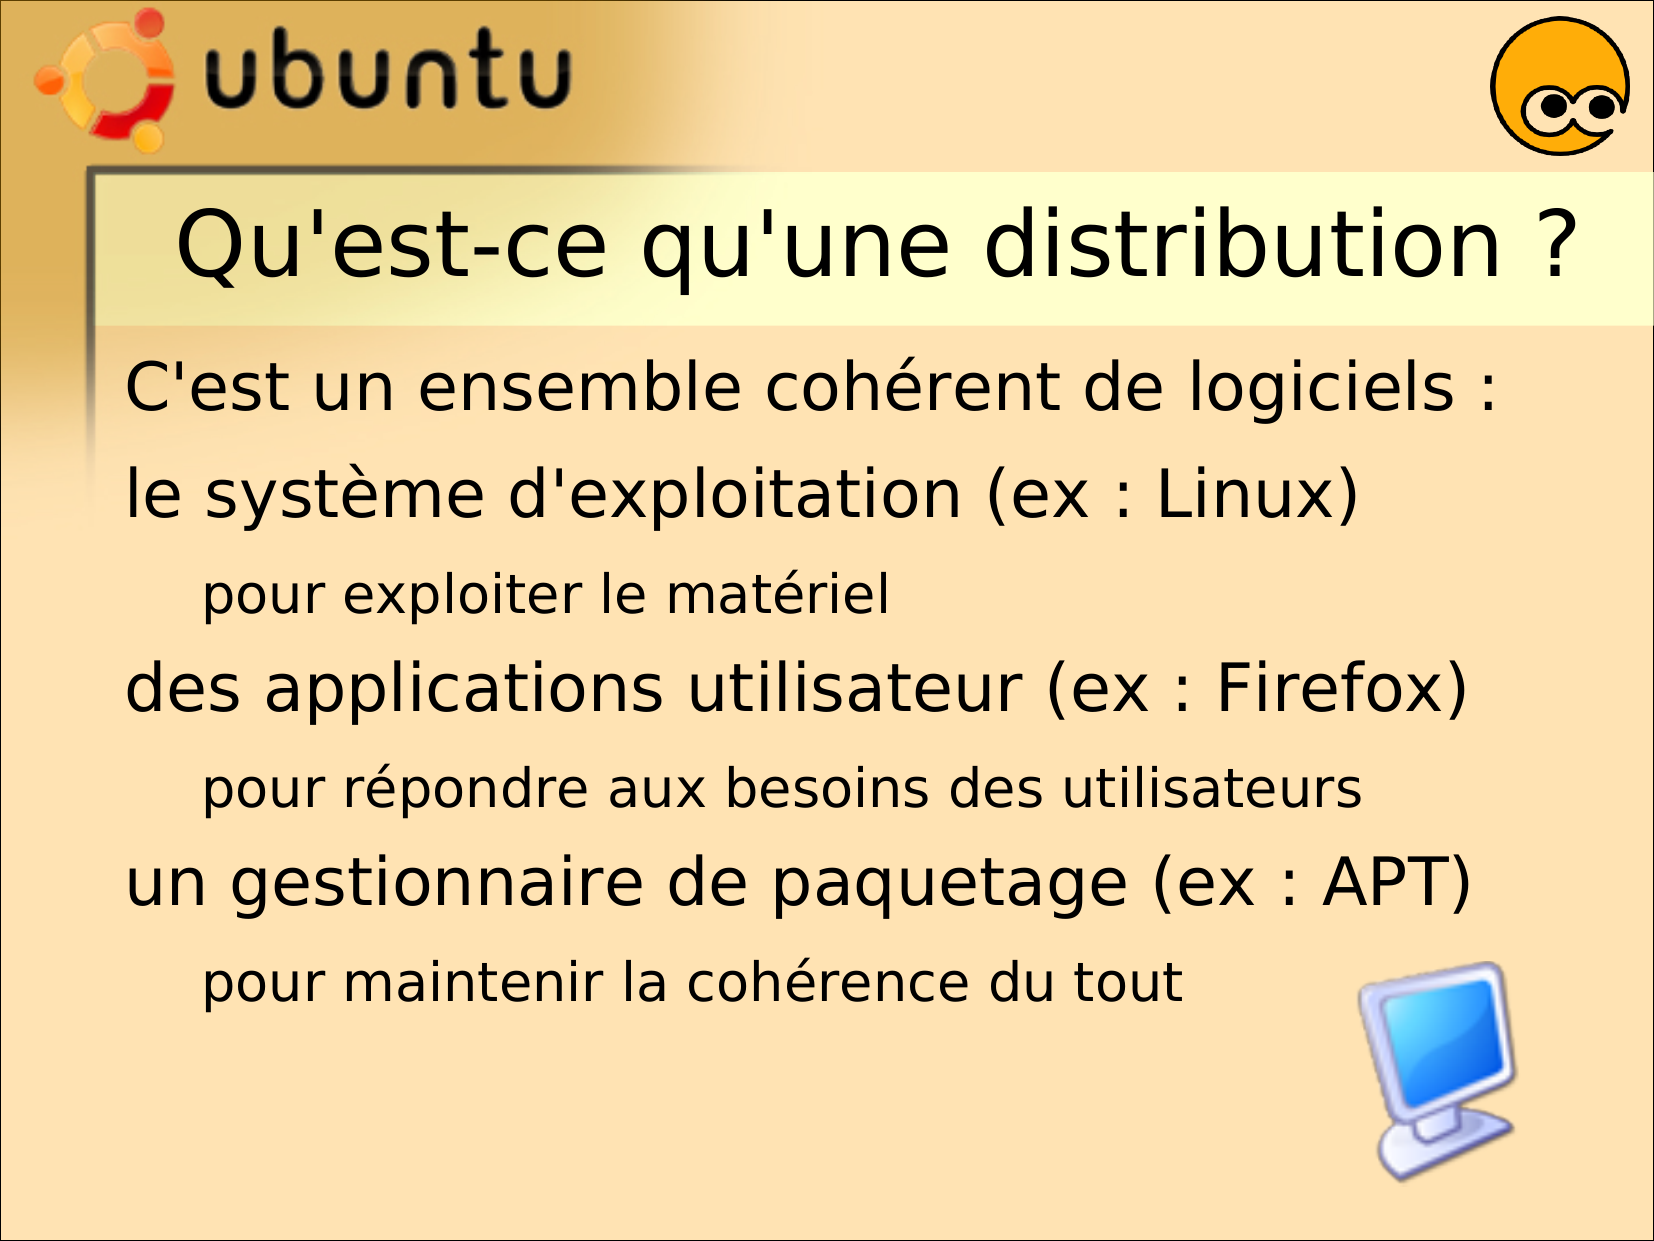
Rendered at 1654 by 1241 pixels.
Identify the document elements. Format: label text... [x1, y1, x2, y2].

picture [1490, 16, 1630, 156]
title Qu'est-ce qu'une distribution ? [172, 184, 1589, 305]
picture [1321, 1118, 1560, 1187]
picture [0, 0, 1256, 552]
list C'est un ensemble cohérent de logiciels : le système d'exploitation (ex : Linux) pour exploiter le matériel des applications utilisateur (ex : Firefox) pour répondre aux besoins des utilisateurs un gestionnaire de paquetage (ex : APT) pour maintenir la cohérence du tout [106, 348, 1595, 1118]
